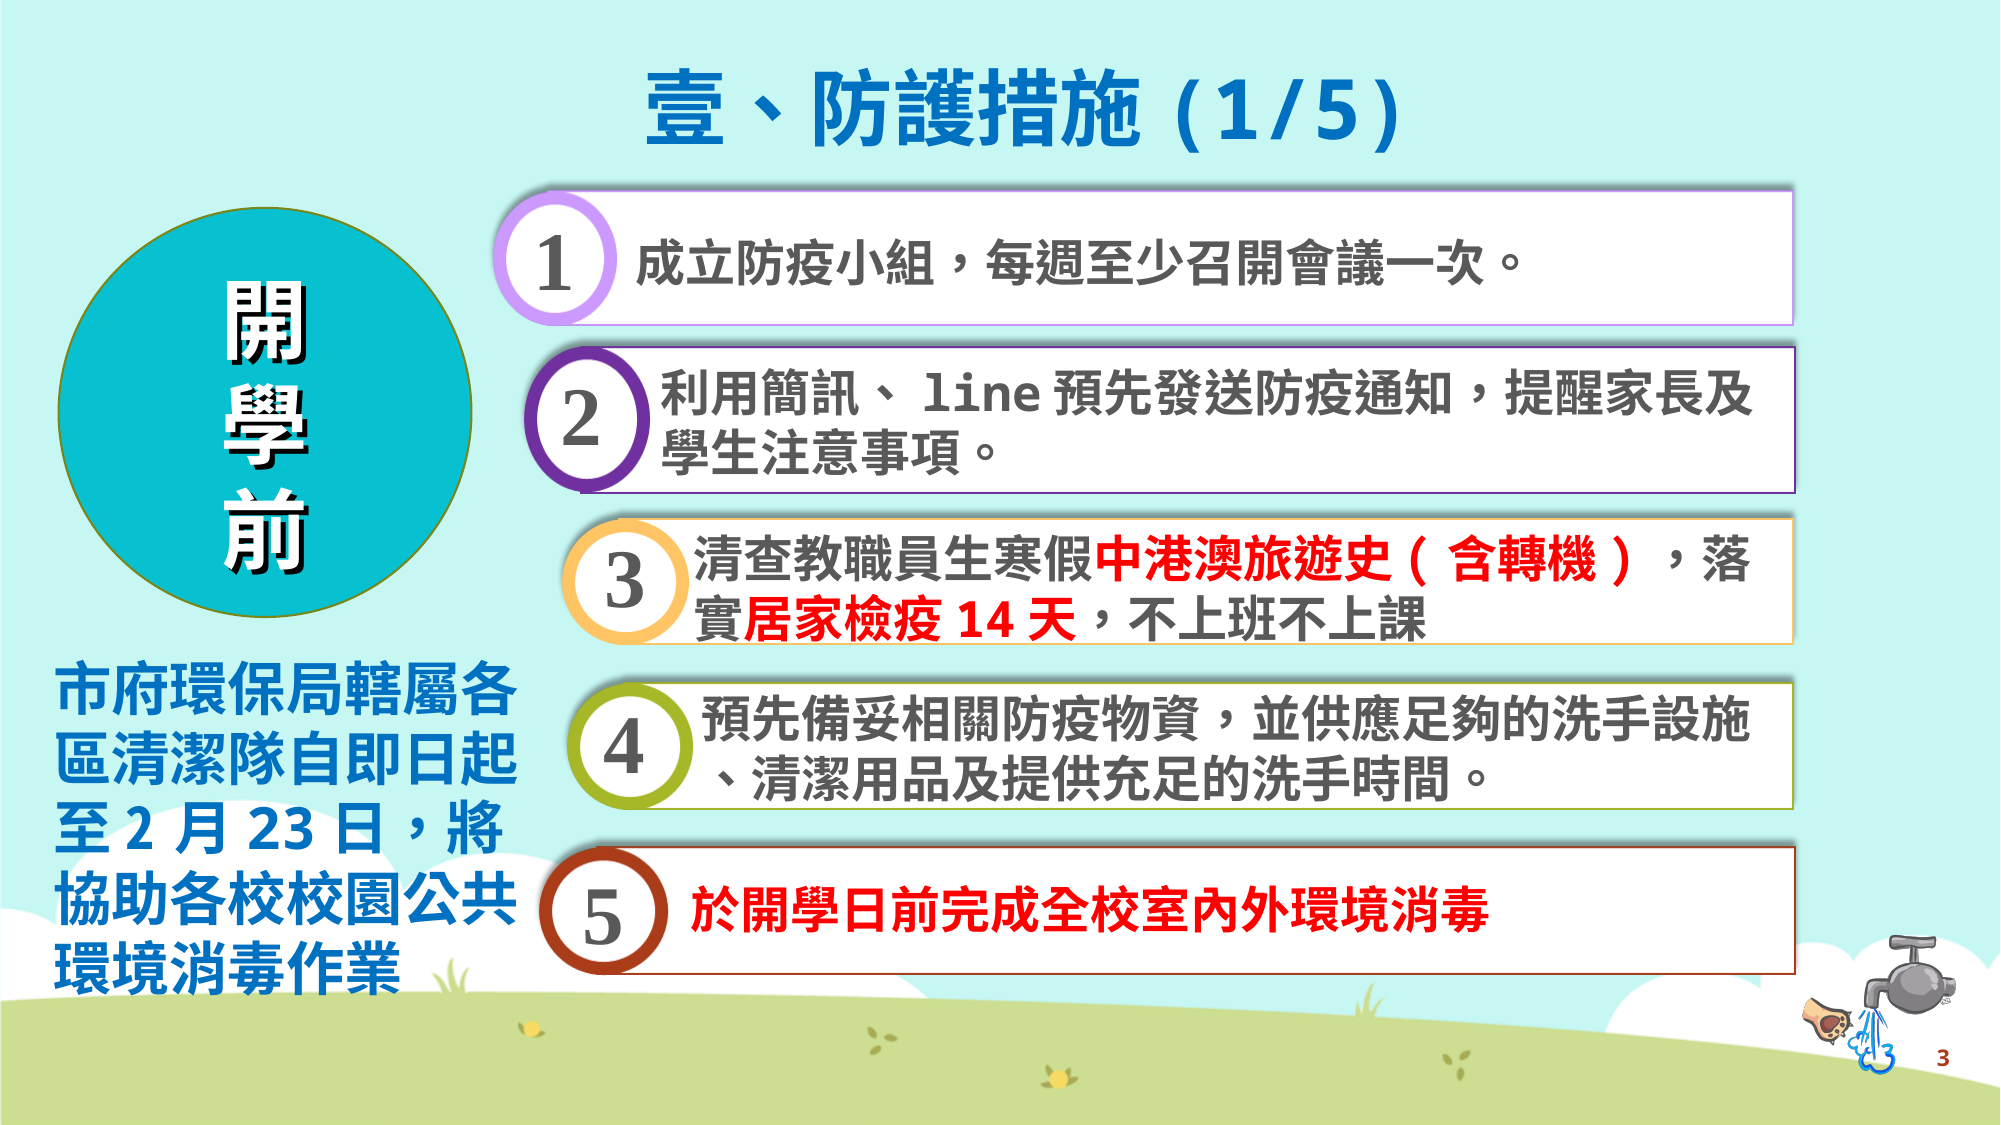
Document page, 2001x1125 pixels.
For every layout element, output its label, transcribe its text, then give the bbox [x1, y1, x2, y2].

text_box 市府環保局轄屬各區清潔隊自即日起至2月23日，將協助各校校園公共環境消毒作業 [38, 643, 555, 1010]
picture [0, 0, 2001, 1125]
text_box 開 學 前 [205, 257, 325, 588]
text_box 2 [545, 354, 603, 470]
text_box 於開學日前完成全校室內外環境消毒 [675, 871, 1793, 947]
text_box [58, 207, 472, 618]
text_box 成立防疫小組，每週至少召開會議一次。 [620, 223, 1782, 300]
text_box 4 [588, 682, 647, 798]
text_box 預先備妥相關防疫物資，並供應足夠的洗手設施、清潔用品及提供充足的洗手時間。 [686, 679, 1804, 816]
text_box 3 [589, 516, 648, 633]
text_box 壹、防護措施(1/5) [278, 48, 1779, 164]
text_box 5 [568, 853, 624, 970]
text_box 清查教職員生寒假中港澳旅遊史(含轉機)，落實居家檢疫14天，不上班不上課 [678, 520, 1796, 656]
text_box 利用簡訊、line預先發送防疫通知，提醒家長及學生注意事項。 [645, 353, 1814, 490]
text_box 1 [519, 199, 589, 315]
